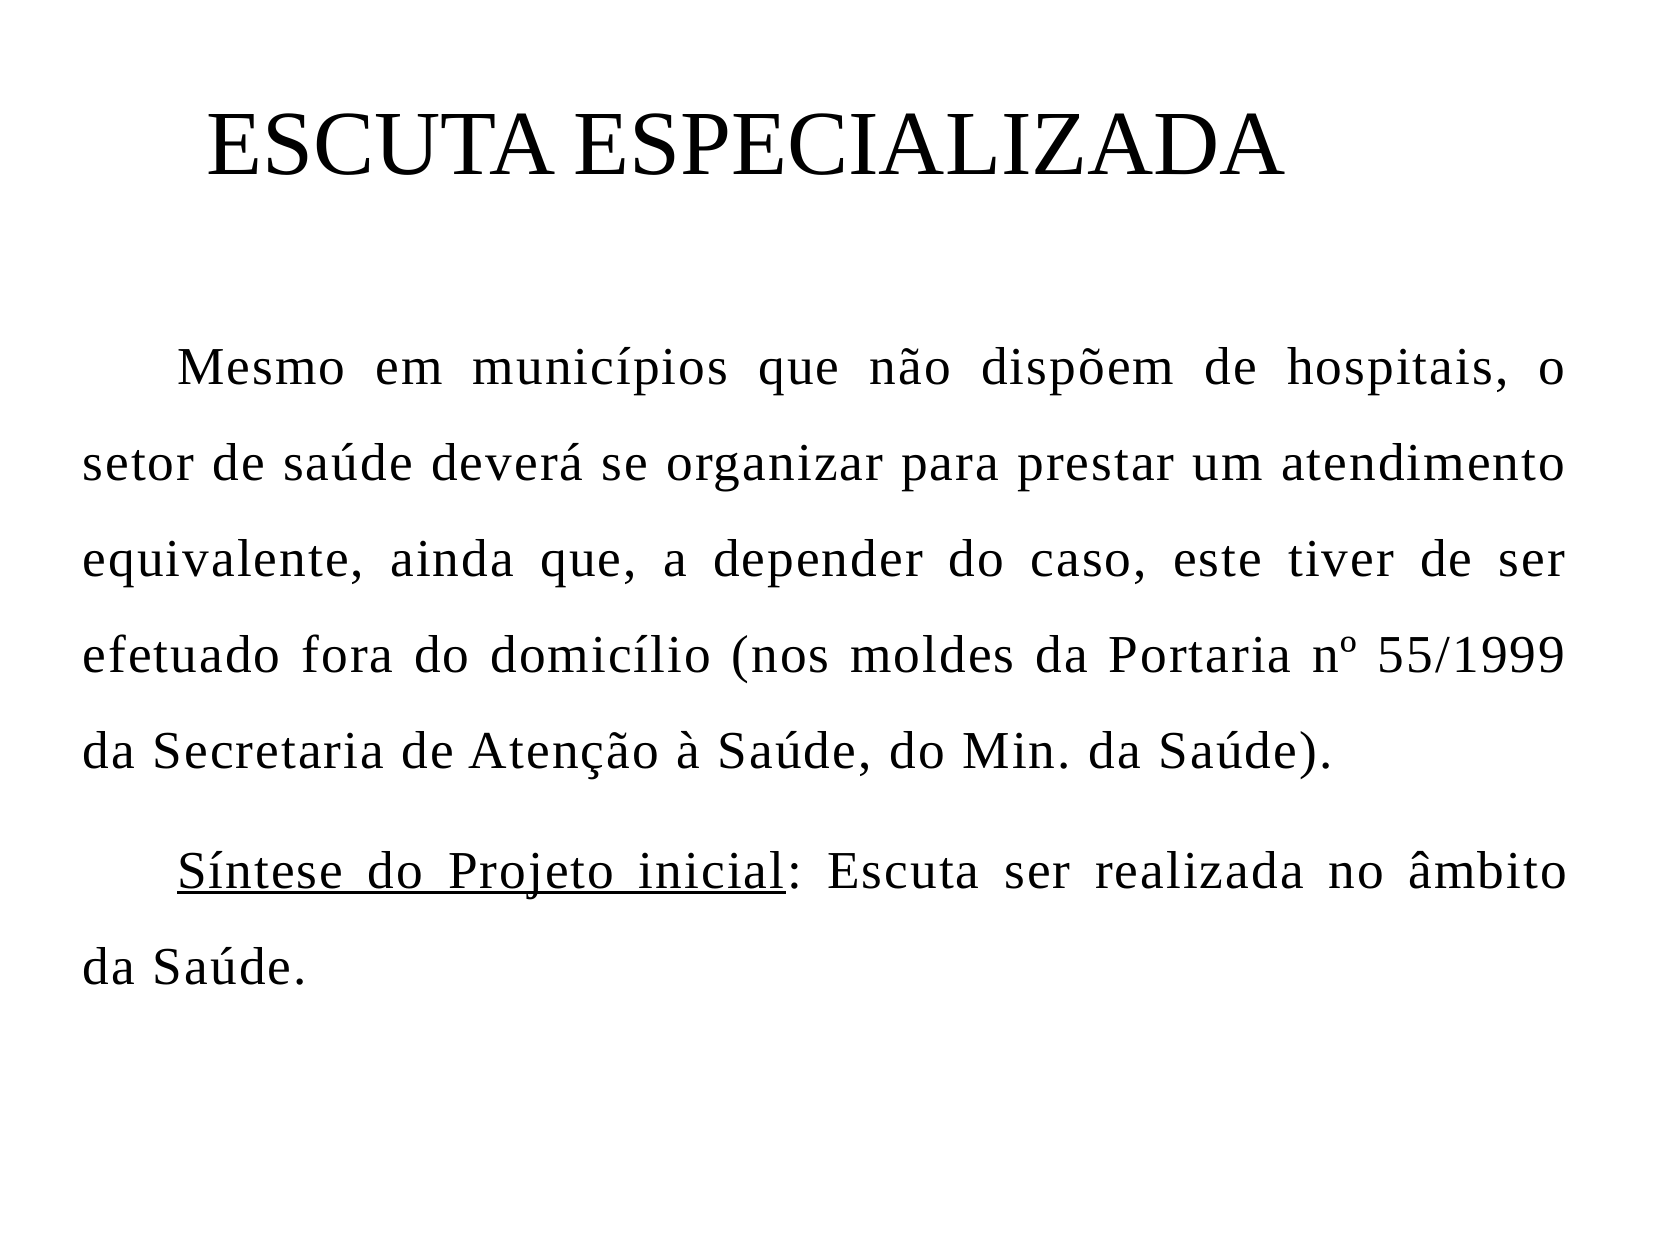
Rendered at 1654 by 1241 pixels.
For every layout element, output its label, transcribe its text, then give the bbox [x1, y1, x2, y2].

list Mesmo em municípios que não dispõem de hospitais, o setor de saúde deverá se organizar para prestar um atendimento equivalente, ainda que, a depender do caso, este tiver de ser efetuado fora do domicílio (nos moldes da Portaria nº 55/1999 da Secretaria de Atenção à Saúde, do Min. da Saúde). Síntese do Projeto inicial: Escuta ser realizada no âmbito da Saúde. [82, 299, 1571, 1019]
title ESCUTA ESPECIALIZADA [82, 47, 1412, 229]
